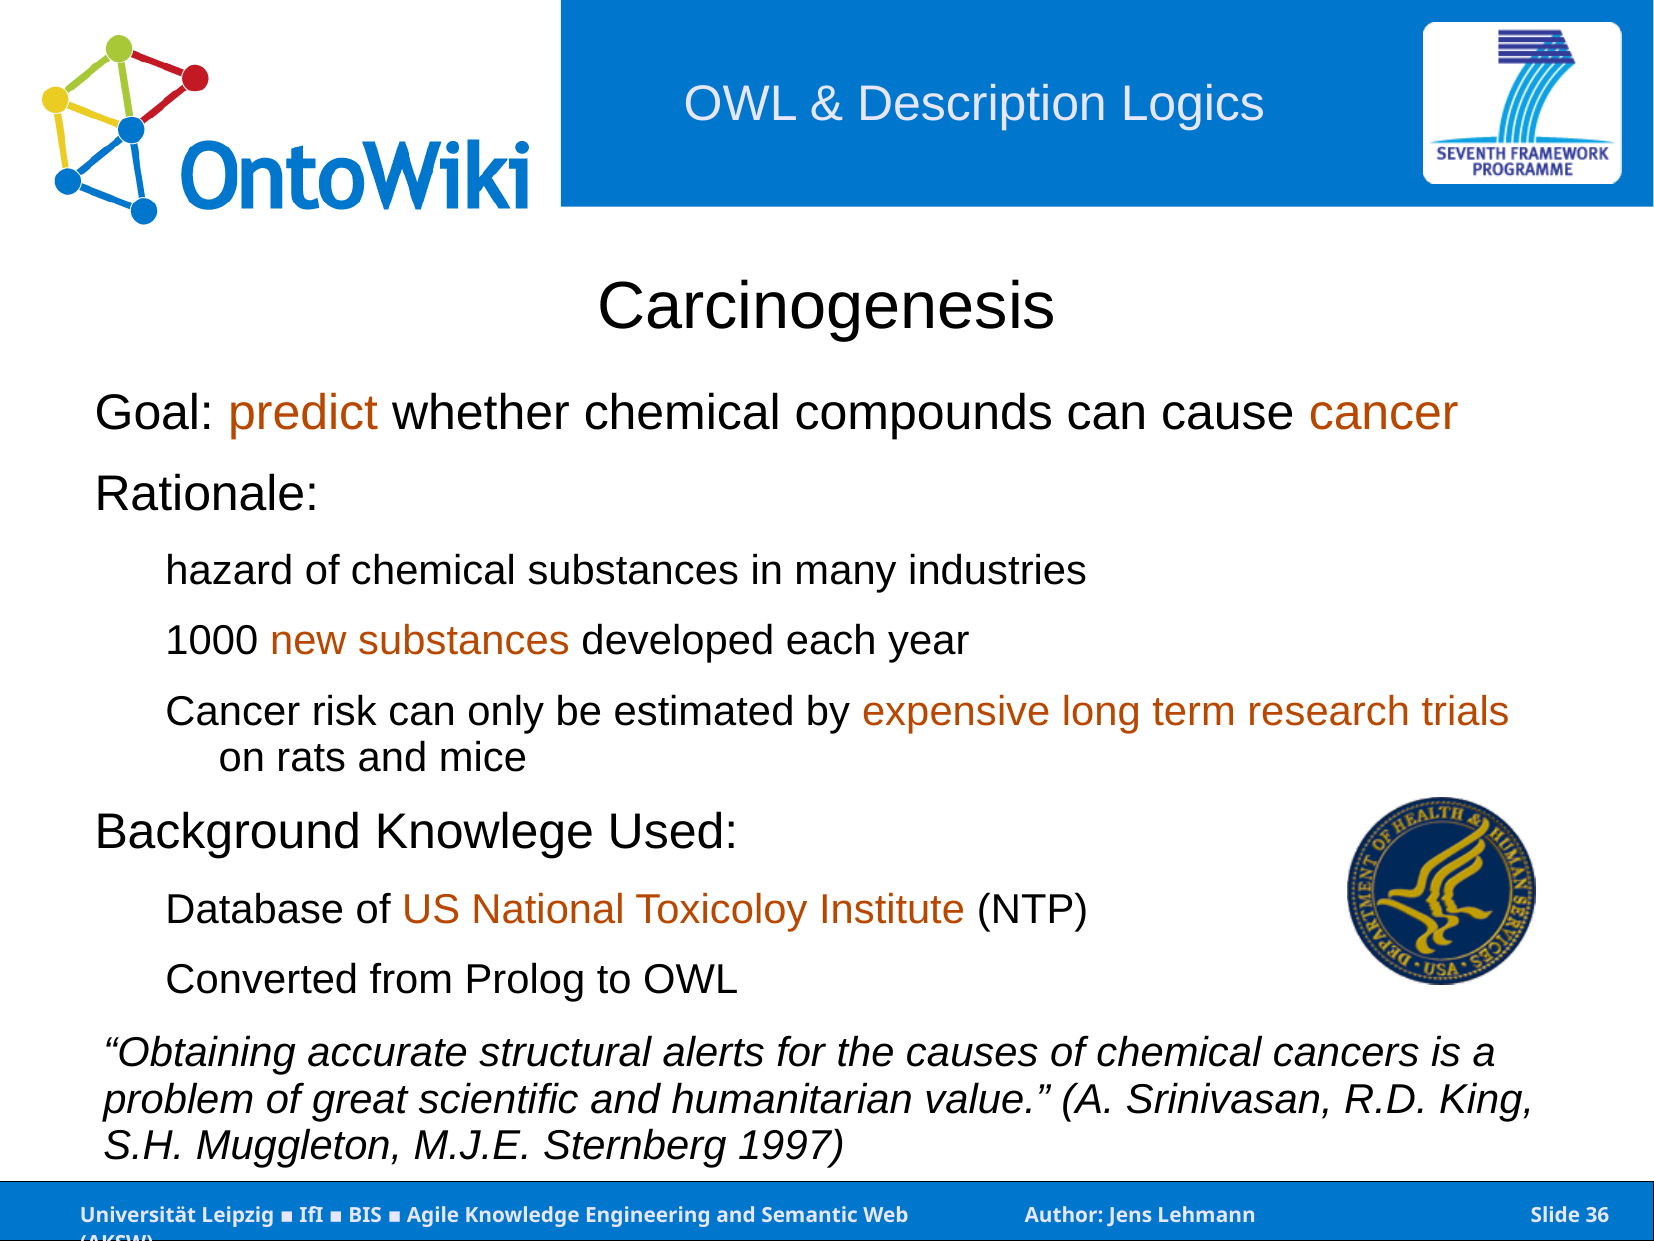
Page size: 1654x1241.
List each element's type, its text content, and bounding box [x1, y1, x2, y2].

text_box “Obtaining accurate structural alerts for the causes of chemical cancers is a problem of great scientific and humanitarian value.” (A. Srinivasan, R.D. King, S.H. Muggleton, M.J.E. Sternberg 1997) [88, 1021, 1625, 1176]
picture [1347, 797, 1536, 985]
picture [41, 34, 532, 231]
list Goal: predict whether chemical compounds can cause cancer Rationale: hazard of chemical substances in many industries 1000 new substances developed each year Cancer risk can only be estimated by expensive long term research trials on rats and mice Background Knowlege Used: Database of US National Toxicoloy Institute (NTP) Converted from Prolog to OWL [76, 383, 1565, 1106]
picture [1423, 22, 1622, 184]
title Carcinogenesis [82, 243, 1571, 368]
